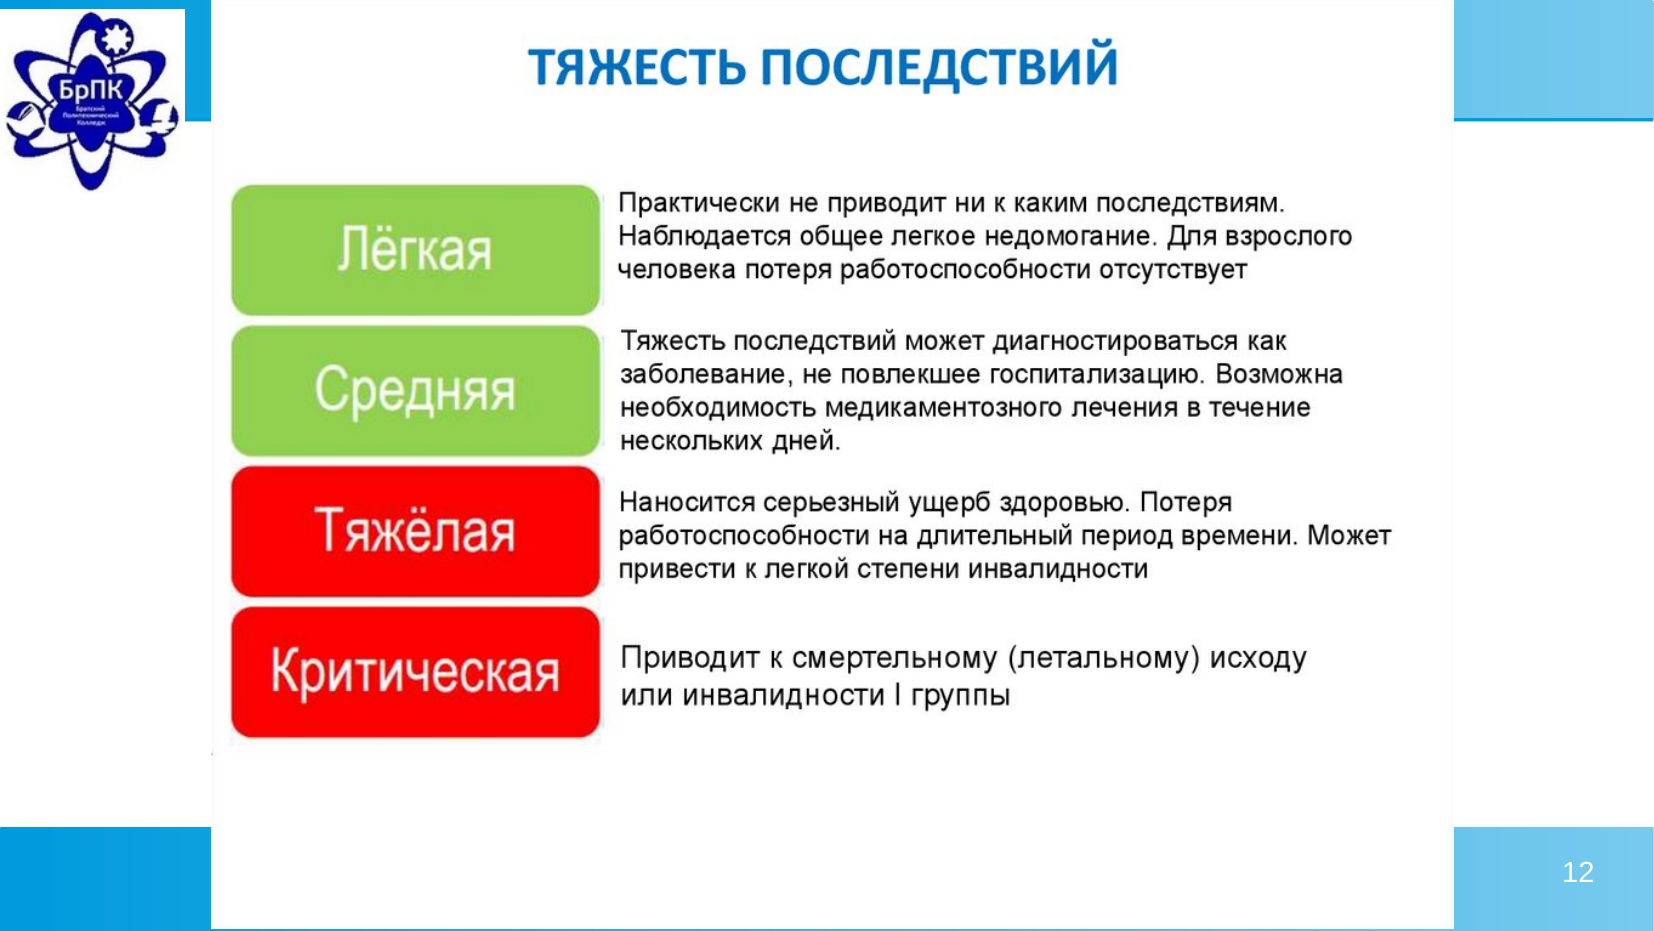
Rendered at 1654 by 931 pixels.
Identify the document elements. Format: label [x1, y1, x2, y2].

picture [211, 0, 1454, 929]
picture [0, 10, 185, 194]
